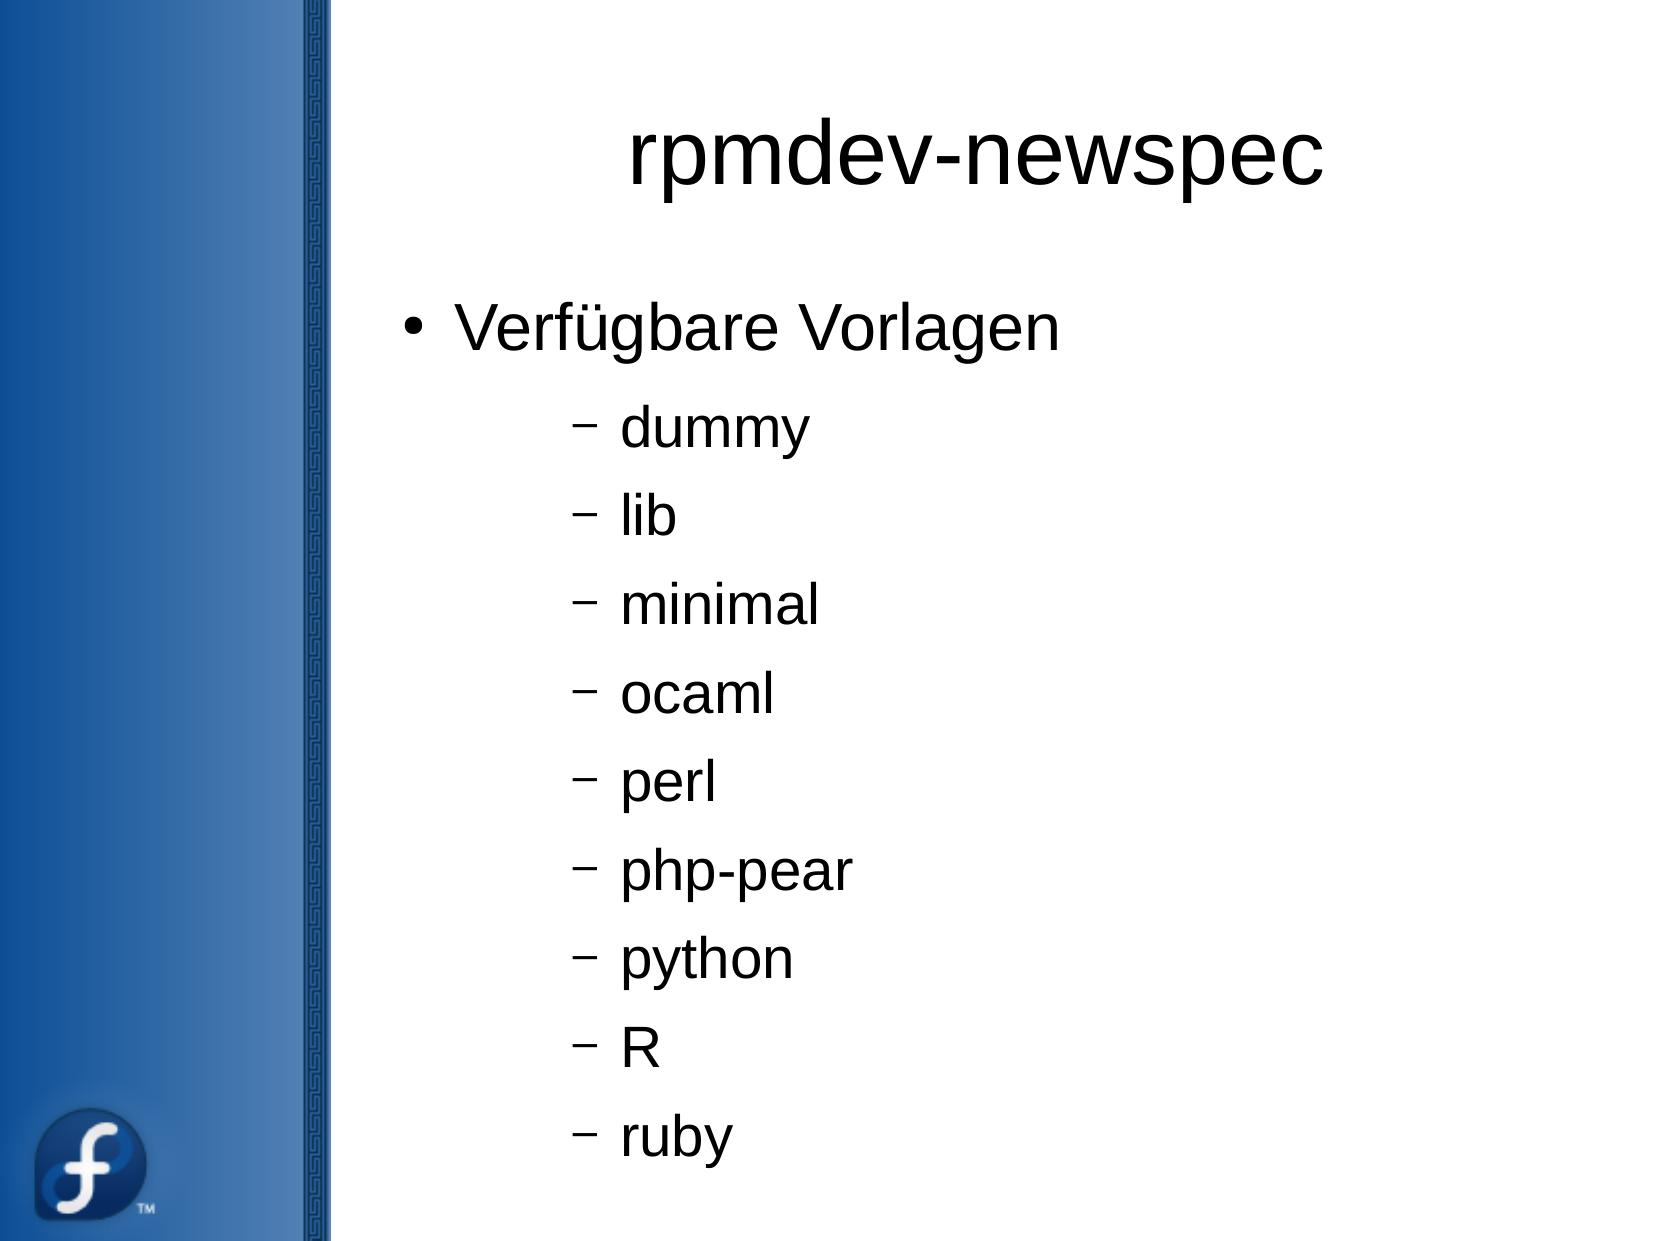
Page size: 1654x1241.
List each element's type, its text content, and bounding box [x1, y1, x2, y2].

title rpmdev-newspec [383, 49, 1571, 257]
list Verfügbare Vorlagen dummy lib minimal ocaml perl php-pear python R ruby [383, 290, 1571, 1169]
picture [0, 0, 331, 1241]
